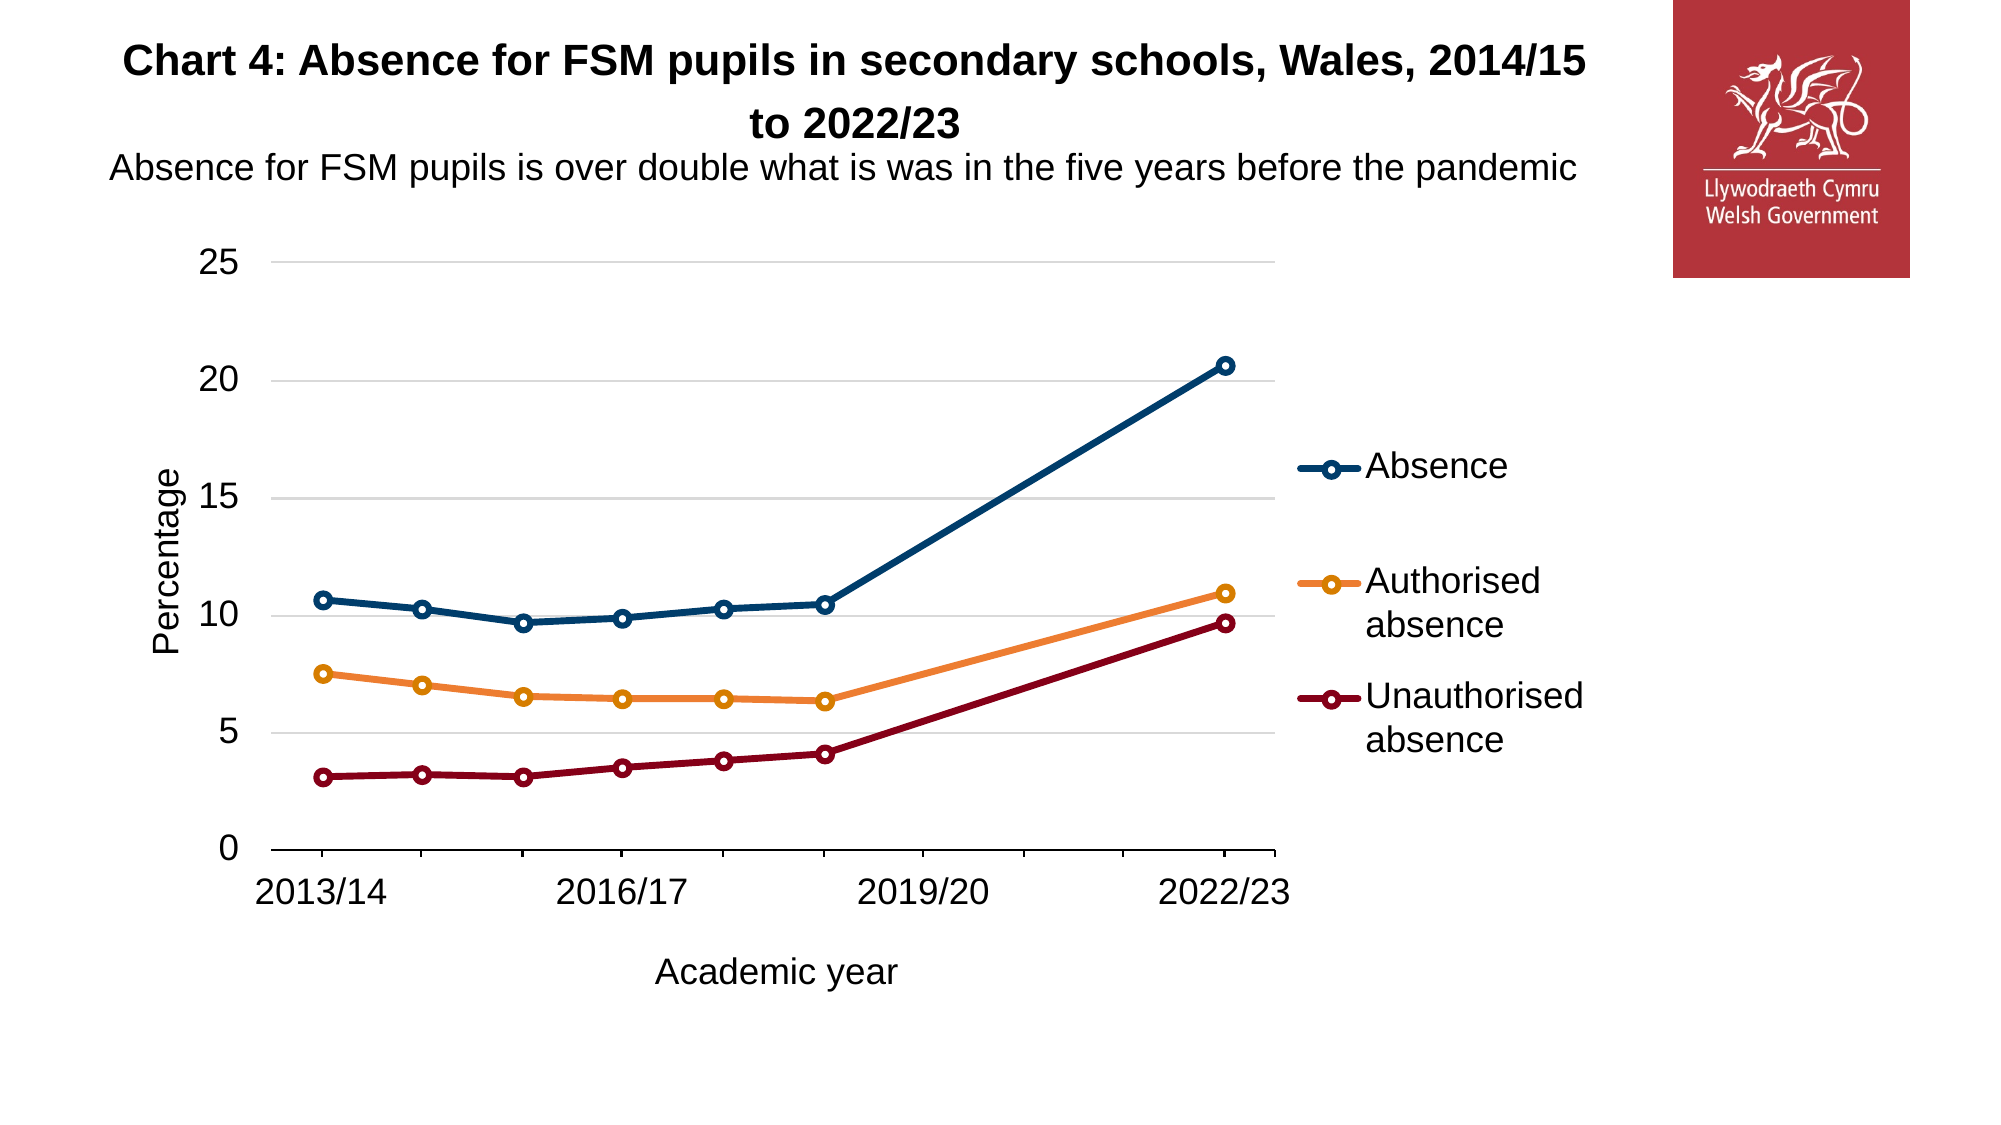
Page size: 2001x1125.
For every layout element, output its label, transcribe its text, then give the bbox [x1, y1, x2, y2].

title Chart 4: Absence for FSM pupils in secondary schools, Wales, 2014/15 to 2022/23 [105, 0, 1606, 155]
text_box Absence for FSM pupils is over double what is was in the five years before the pandemic [94, 135, 1906, 197]
picture [87, 224, 1623, 1060]
